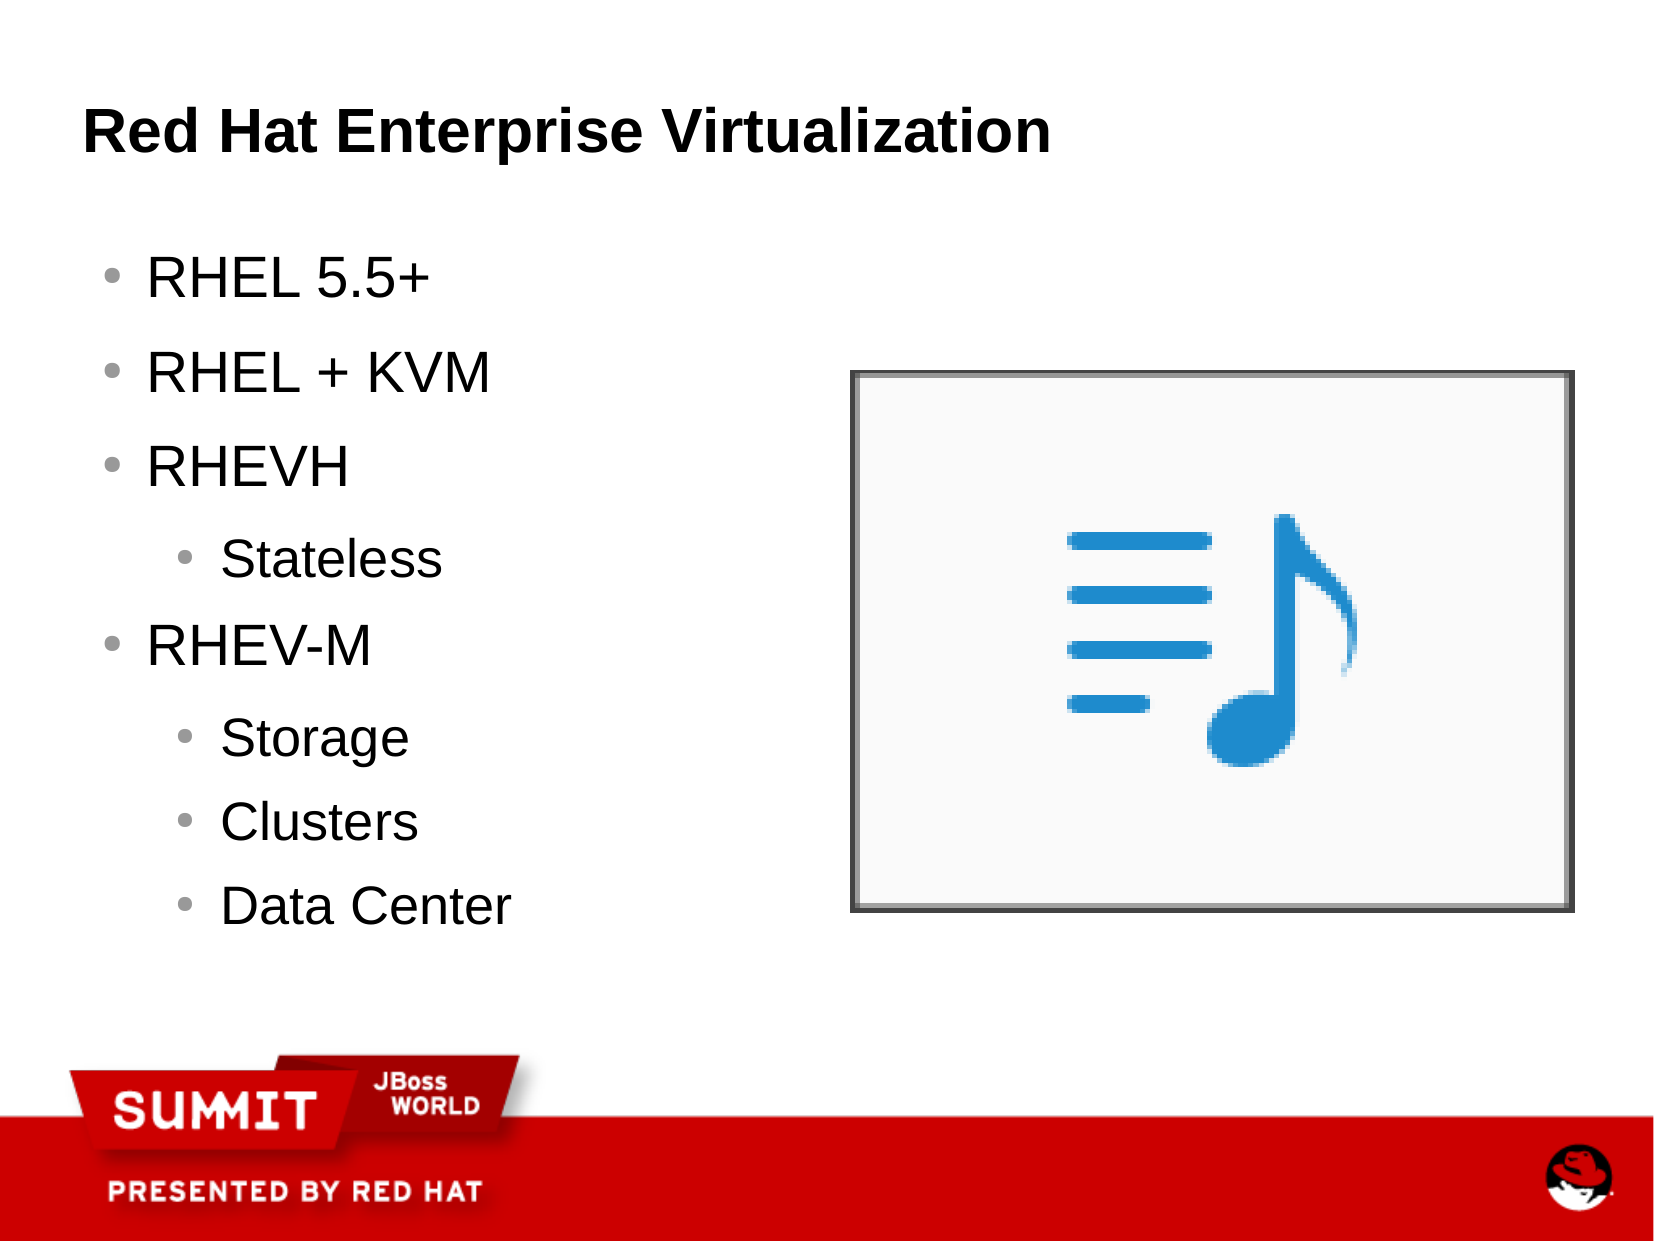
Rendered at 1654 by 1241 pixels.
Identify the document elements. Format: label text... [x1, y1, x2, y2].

text_box [849, 369, 1576, 914]
title Red Hat Enterprise Virtualization [82, 37, 1571, 226]
picture [0, 1043, 1654, 1241]
list RHEL 5.5+ RHEL + KVM RHEVH Stateless RHEV-M Storage Clusters Data Center [86, 244, 814, 1039]
